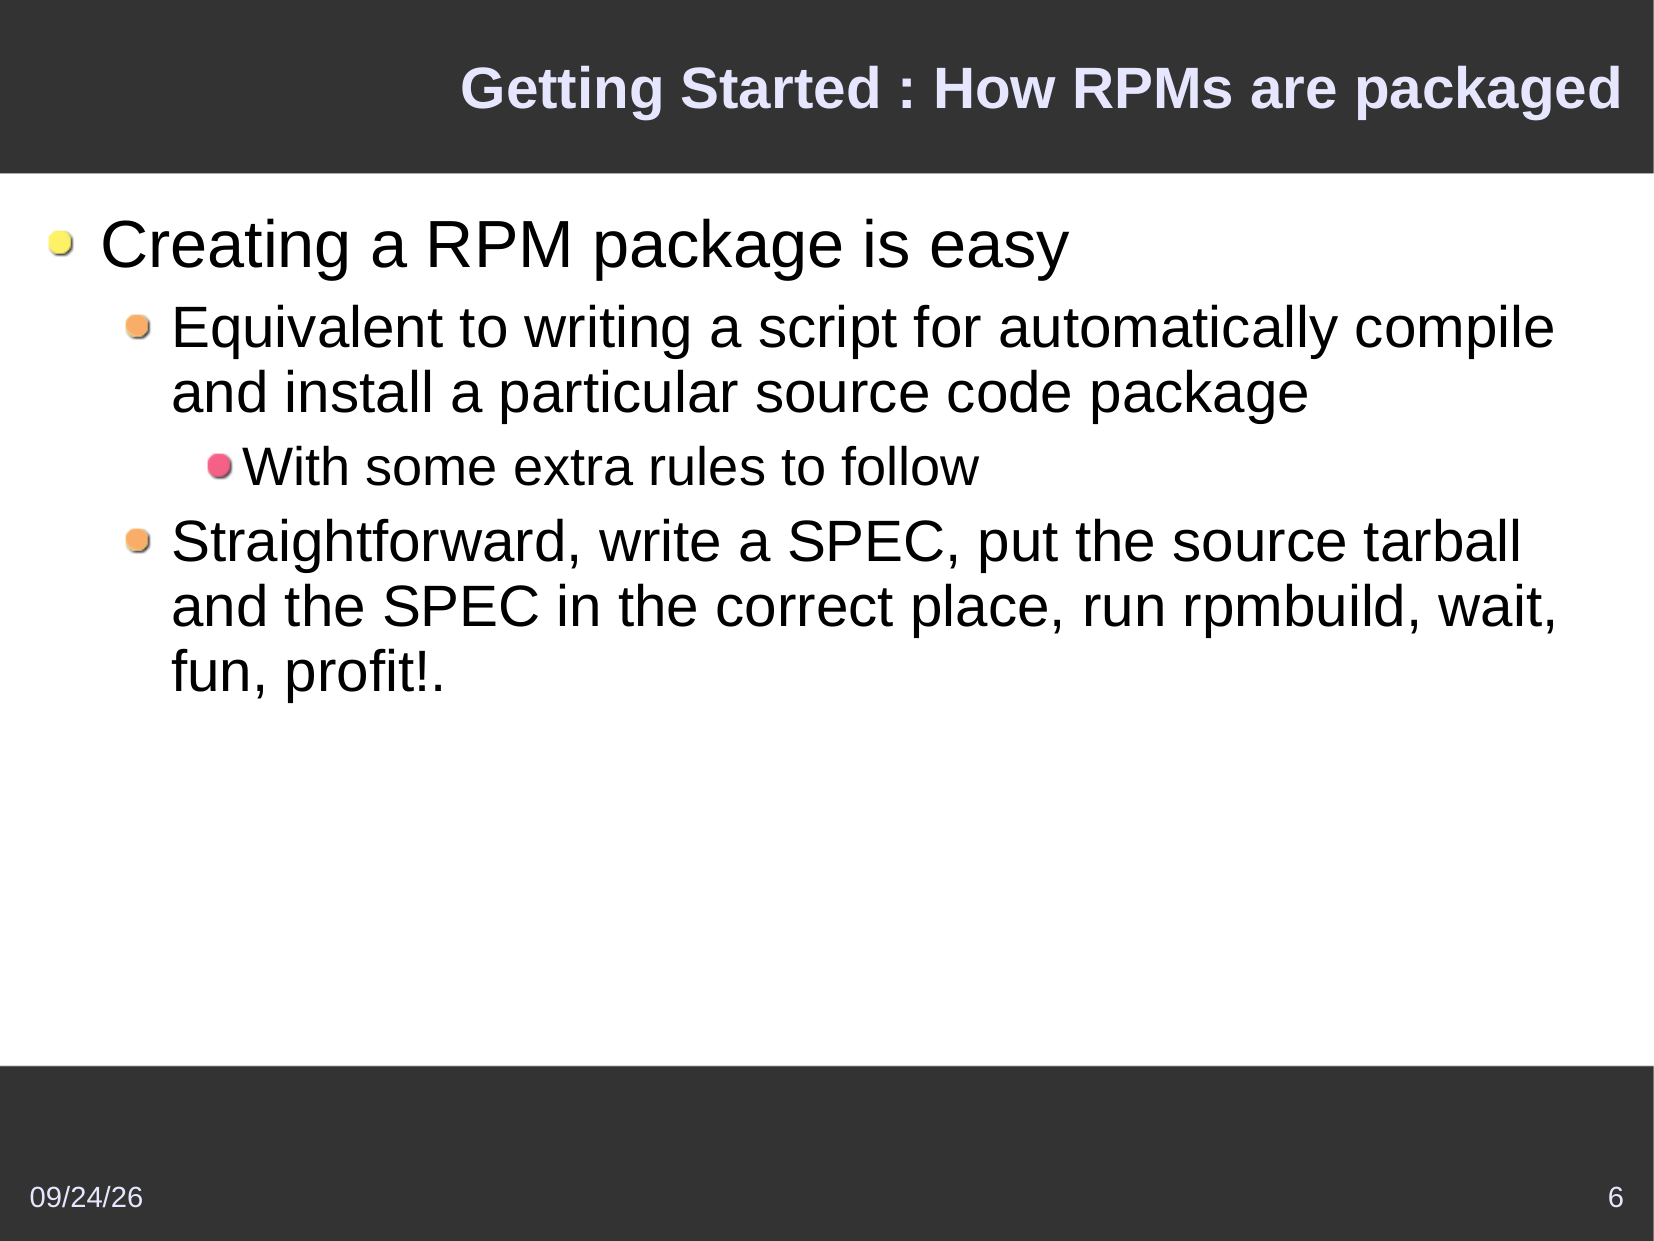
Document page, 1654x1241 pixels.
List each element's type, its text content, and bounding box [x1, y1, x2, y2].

list Creating a RPM package is easy Equivalent to writing a script for automatically compile and install a particular source code package With some extra rules to follow Straightforward, write a SPEC, put the source tarball and the SPEC in the correct place, run rpmbuild, wait, fun, profit!. [29, 206, 1625, 1019]
title Getting Started : How RPMs are packaged [29, 36, 1625, 141]
picture [0, 0, 1654, 1241]
